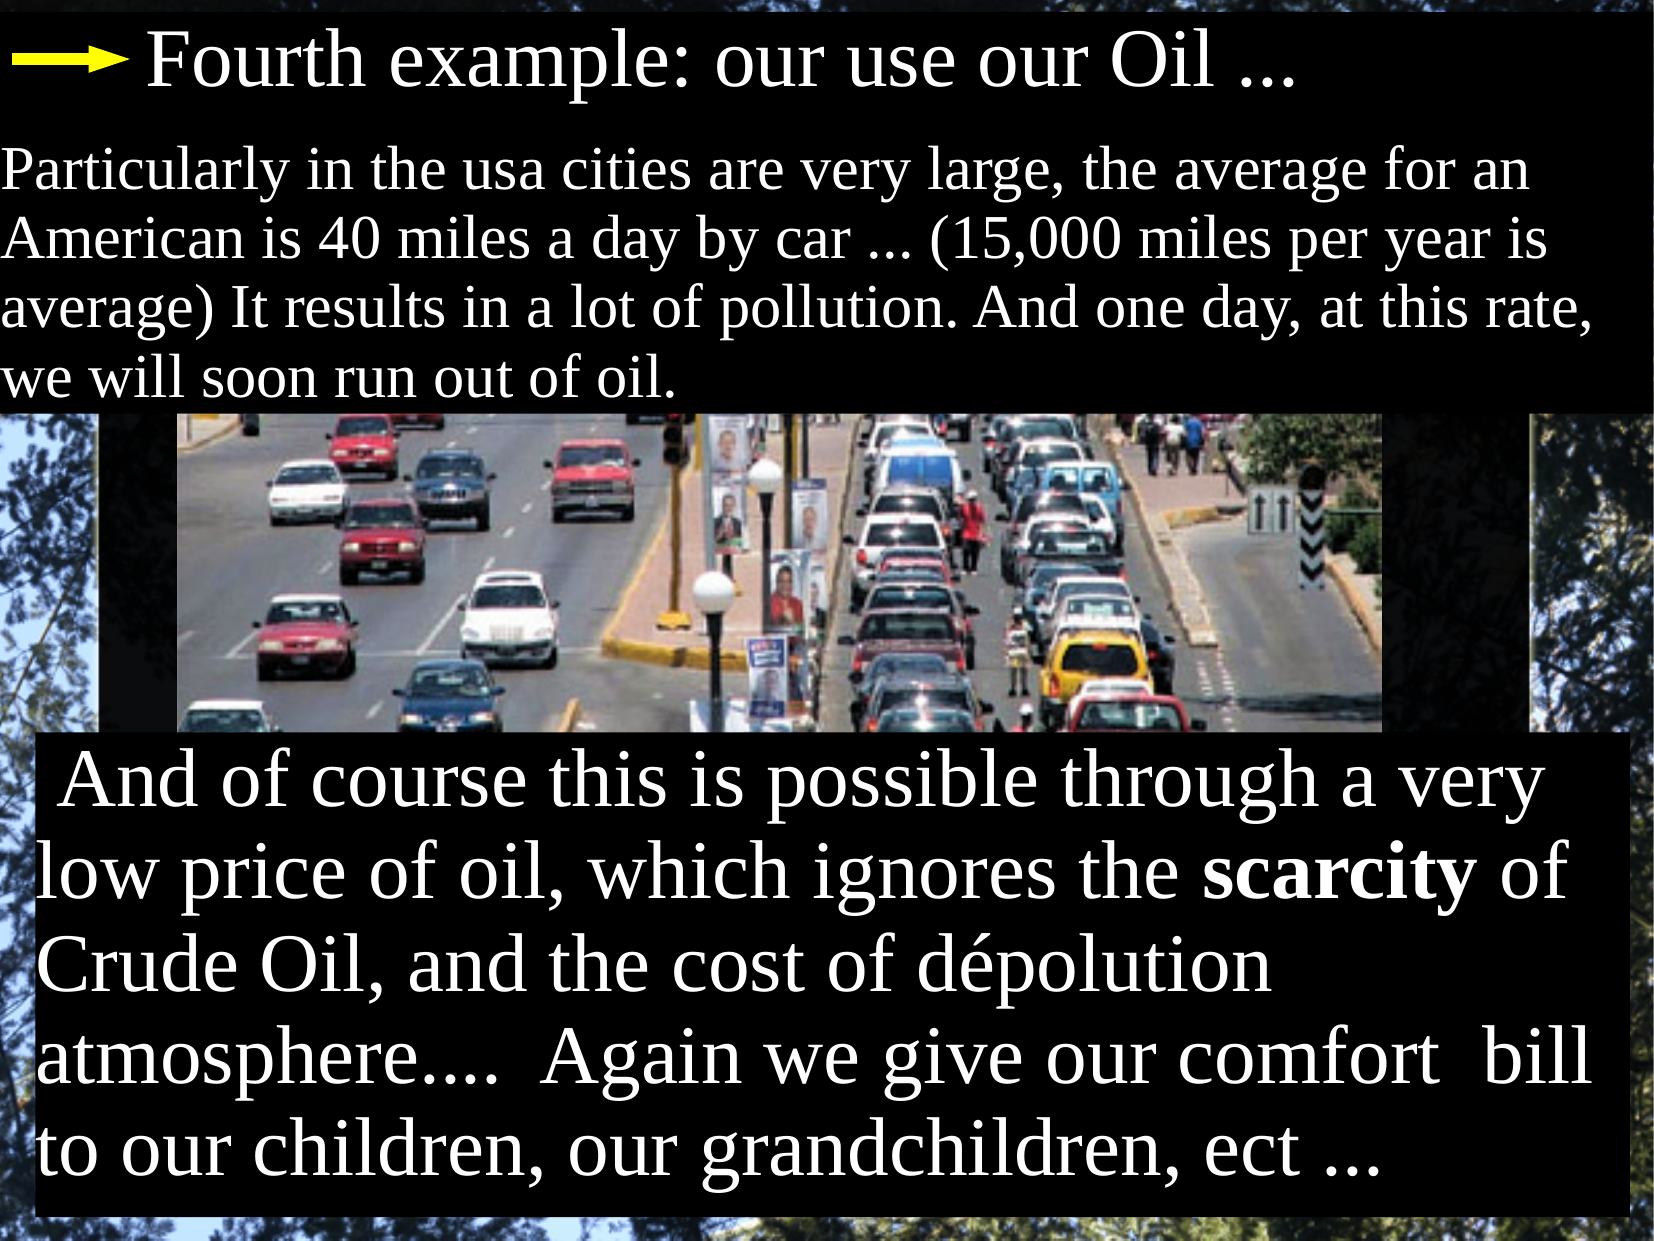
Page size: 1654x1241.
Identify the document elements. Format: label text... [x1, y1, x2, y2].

list And of course this is possible through a very low price of oil, which ignores the scarcity of Crude Oil, and the cost of dépolution atmosphere.... Again we give our comfort bill to our children, our grandchildren, ect ... [35, 732, 1630, 1218]
list Fourth example: our use our Oil ... Particularly in the usa cities are very large, the average for an American is 40 miles a day by car ... (15,000 miles per year is average) It results in a lot of pollution. And one day, at this rate, we will soon run out of oil. [0, 11, 1654, 414]
picture [0, 0, 1654, 11]
picture [0, 414, 1654, 1241]
